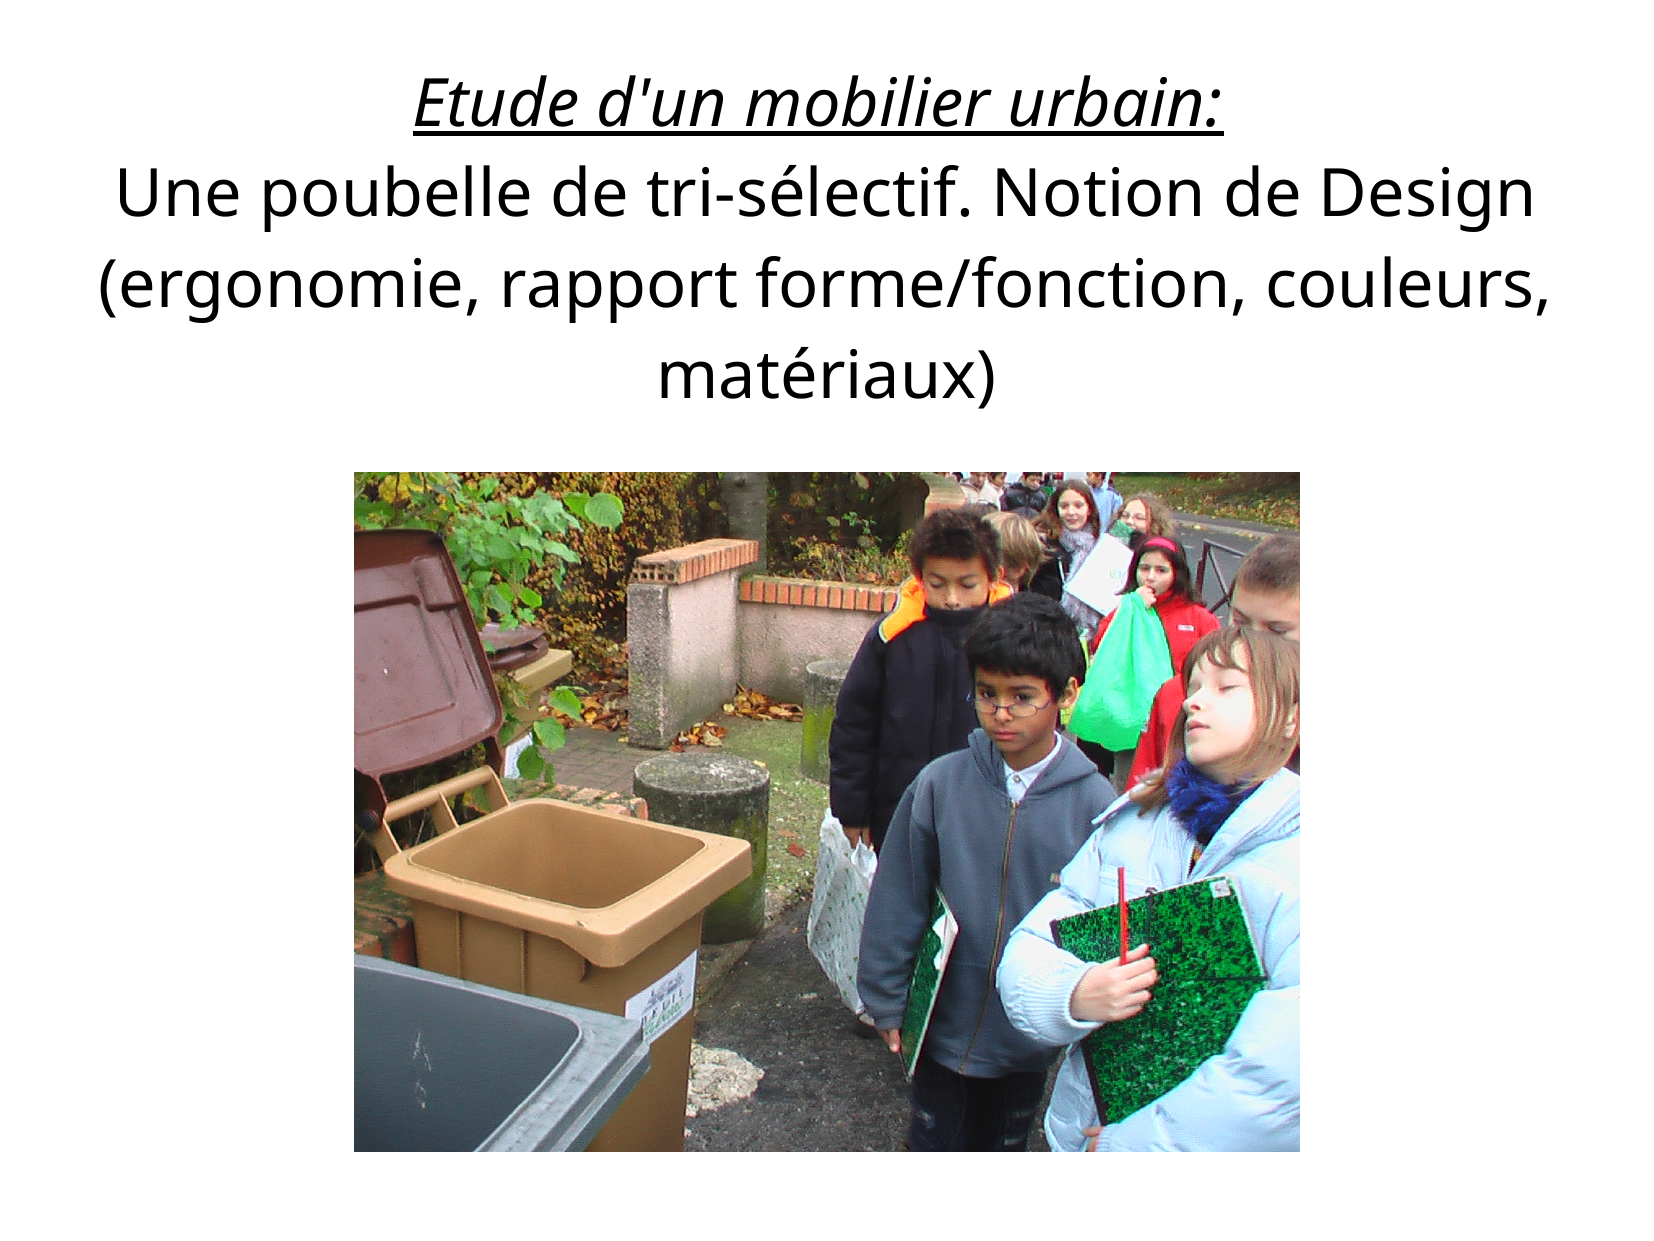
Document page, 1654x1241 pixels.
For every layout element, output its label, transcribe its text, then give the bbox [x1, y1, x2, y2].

title Etude d'un mobilier urbain: Une poubelle de tri-sélectif. Notion de Design (ergonomie, rapport forme/fonction, couleurs, matériaux) [82, 50, 1571, 423]
picture [354, 472, 1300, 1152]
